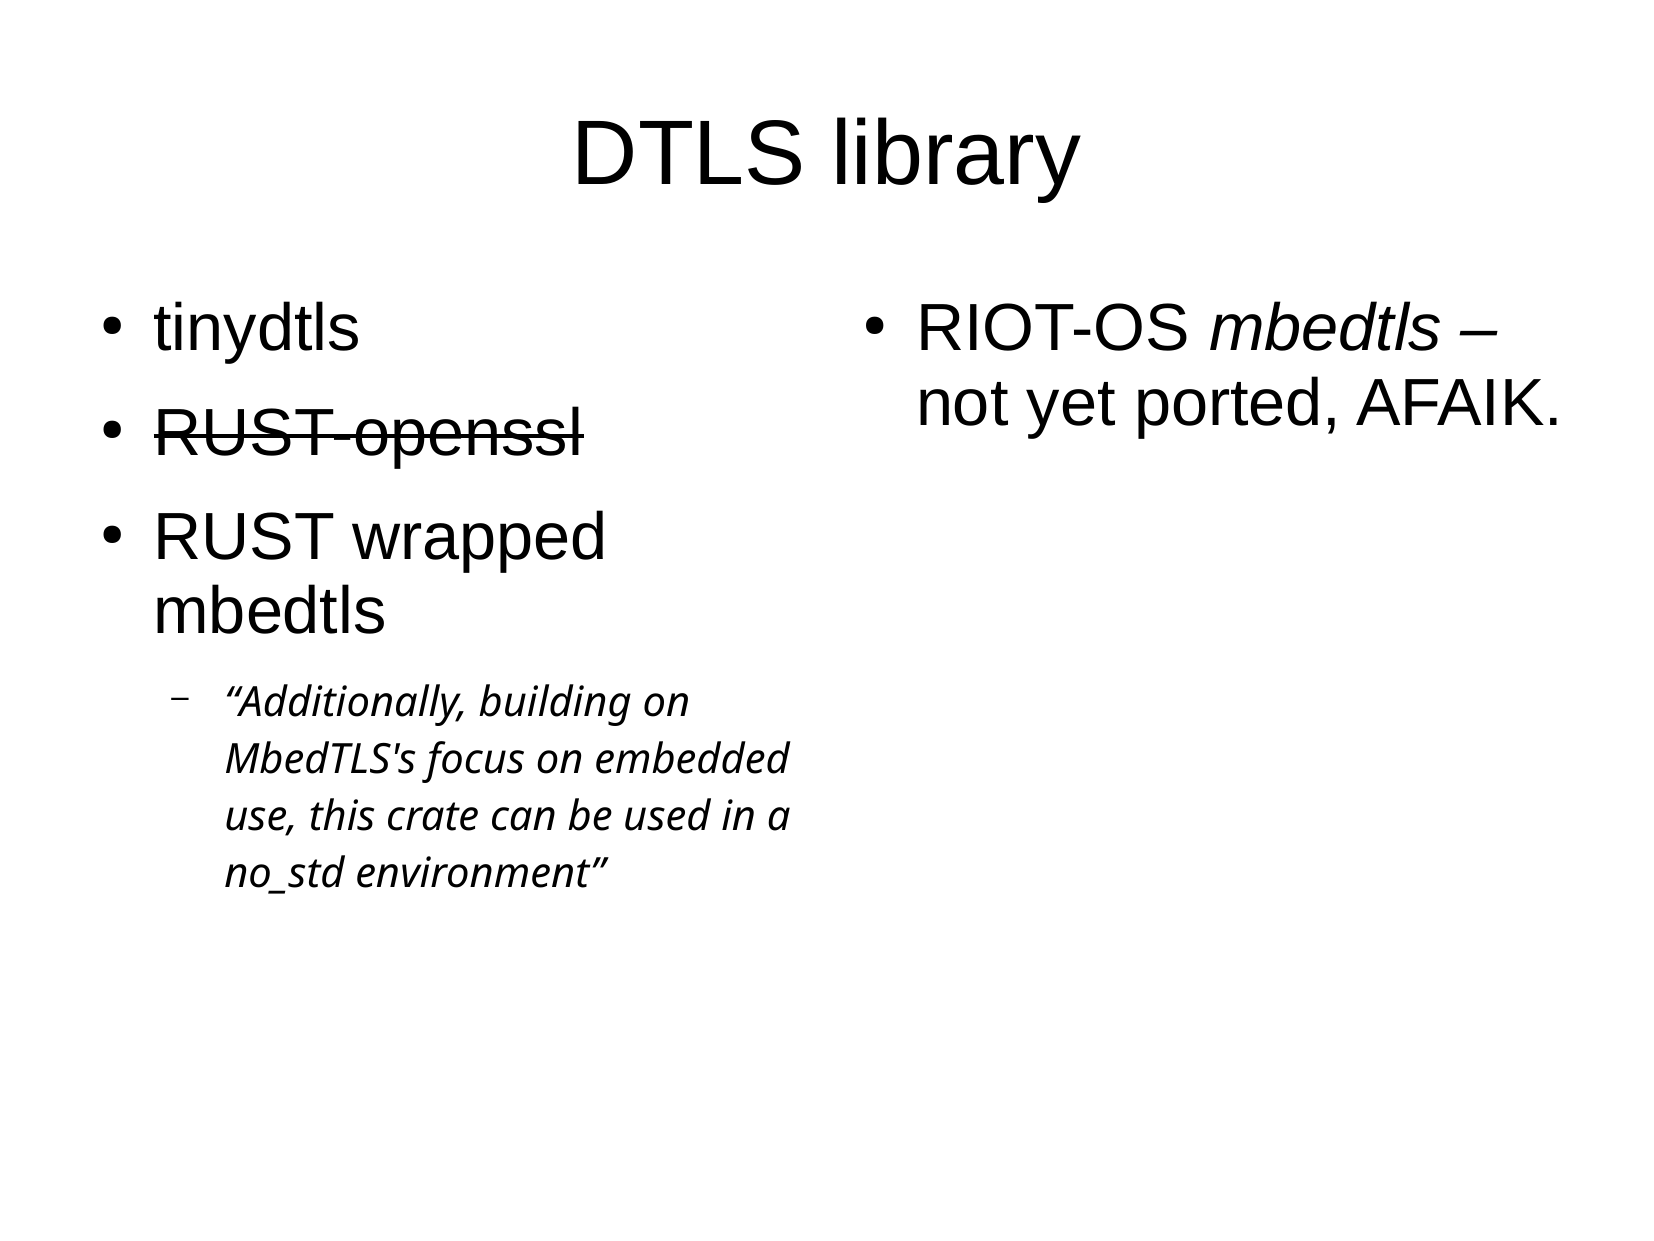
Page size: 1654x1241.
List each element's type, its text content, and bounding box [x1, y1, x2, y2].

list RIOT-OS mbedtls – not yet ported, AFAIK. [845, 290, 1572, 1010]
list tinydtls RUST-openssl RUST wrapped mbedtls “Additionally, building on MbedTLS's focus on embedded use, this crate can be used in a no_std environment” [82, 290, 809, 1010]
title DTLS library [82, 49, 1571, 257]
